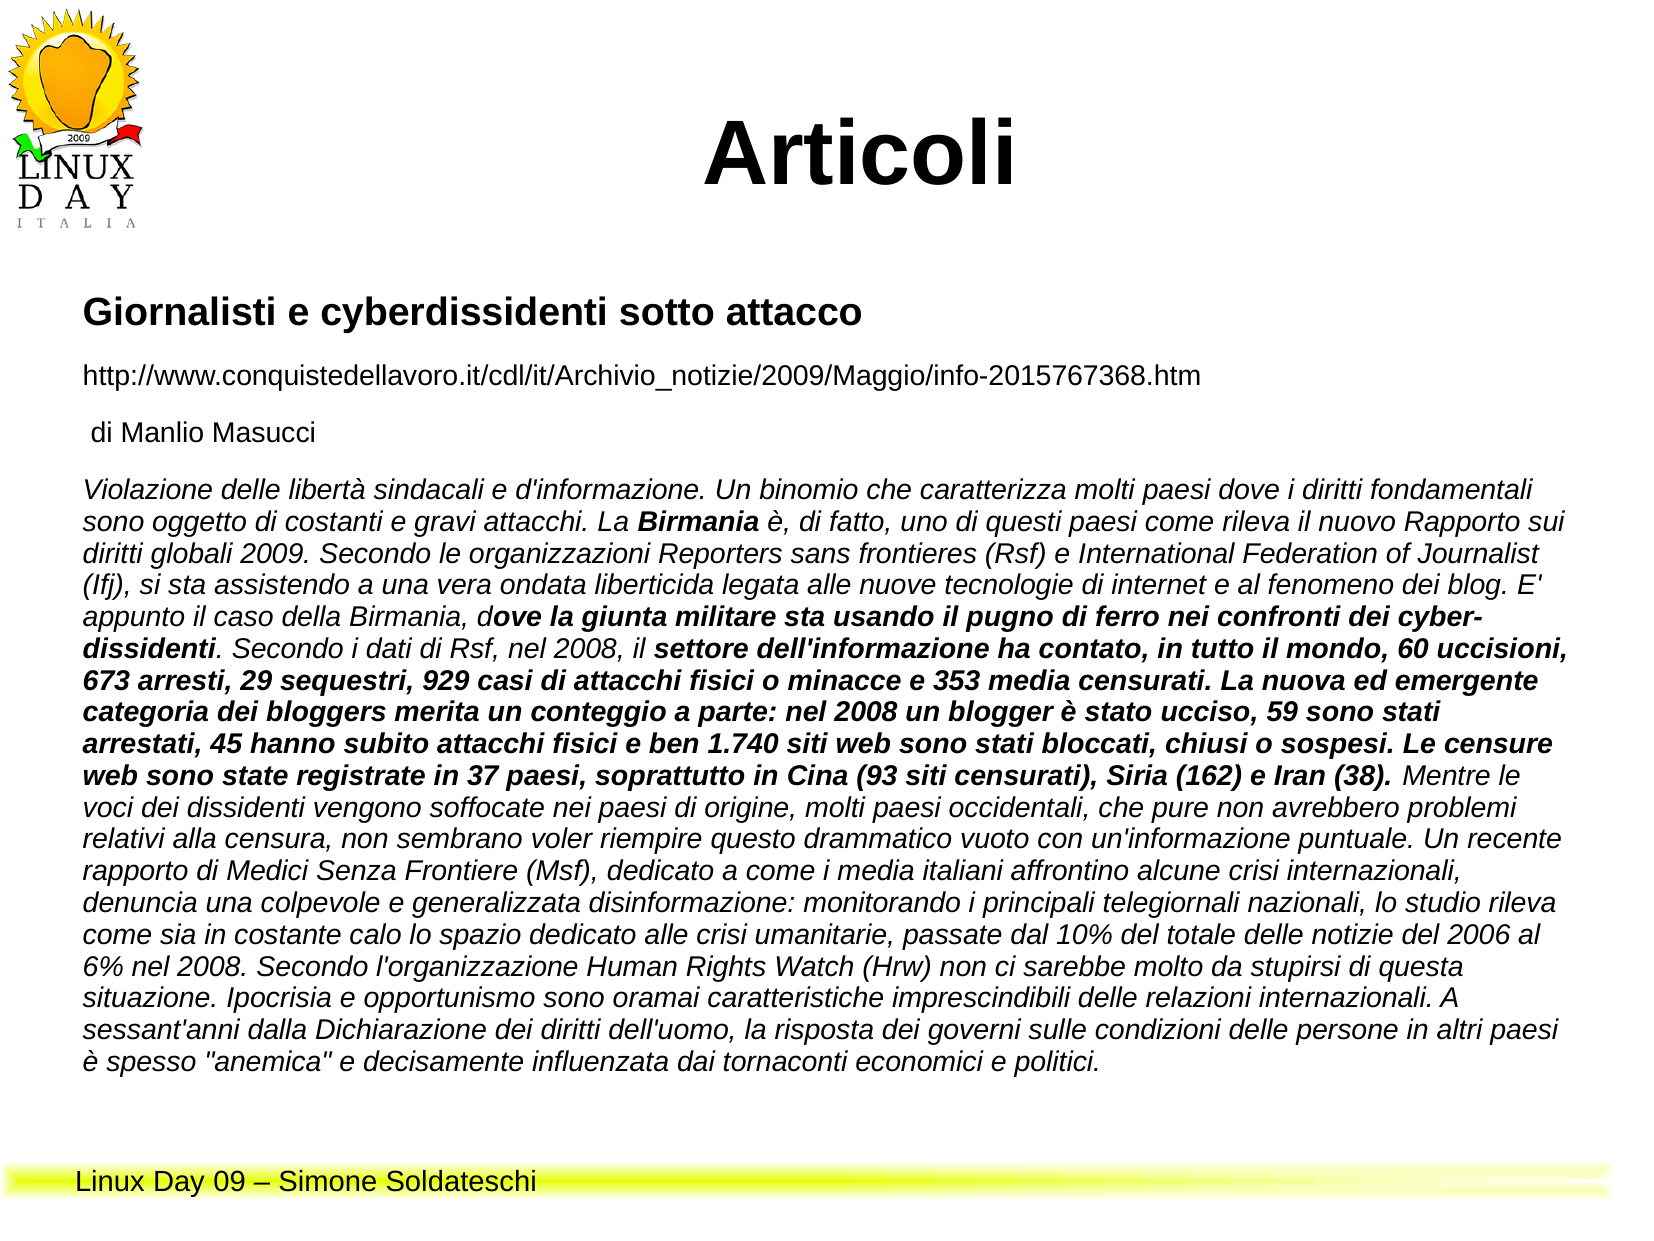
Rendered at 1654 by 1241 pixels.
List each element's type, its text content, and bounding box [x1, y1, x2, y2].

title Articoli [150, 56, 1571, 250]
list Giornalisti e cyberdissidenti sotto attacco http://www.conquistedellavoro.it/cdl/it/Archivio_notizie/2009/Maggio/info-2015767368.htm di Manlio Masucci Violazione delle libertà sindacali e d'informazione. Un binomio che caratterizza molti paesi dove i diritti fondamentali sono oggetto di costanti e gravi attacchi. La Birmania è, di fatto, uno di questi paesi come rileva il nuovo Rapporto sui diritti globali 2009. Secondo le organizzazioni Reporters sans frontieres (Rsf) e International Federation of Journalist (Ifj), si sta assistendo a una vera ondata liberticida legata alle nuove tecnologie di internet e al fenomeno dei blog. E' appunto il caso della Birmania, dove la giunta militare sta usando il pugno di ferro nei confronti dei cyber-dissidenti. Secondo i dati di Rsf, nel 2008, il settore dell'informazione ha contato, in tutto il mondo, 60 uccisioni, 673 arresti, 29 sequestri, 929 casi di attacchi fisici o minacce e 353 media censurati. La nuova ed emergente categoria dei bloggers merita un conteggio a parte: nel 2008 un blogger è stato ucciso, 59 sono stati arrestati, 45 hanno subito attacchi fisici e ben 1.740 siti web sono stati bloccati, chiusi o sospesi. Le censure web sono state registrate in 37 paesi, soprattutto in Cina (93 siti censurati), Siria (162) e Iran (38). Mentre le voci dei dissidenti vengono soffocate nei paesi di origine, molti paesi occidentali, che pure non avrebbero problemi relativi alla censura, non sembrano voler riempire questo drammatico vuoto con un'informazione puntuale. Un recente rapporto di Medici Senza Frontiere (Msf), dedicato a come i media italiani affrontino alcune crisi internazionali, denuncia una colpevole e generalizzata disinformazione: monitorando i principali telegiornali nazionali, lo studio rileva come sia in costante calo lo spazio dedicato alle crisi umanitarie, passate dal 10% del totale delle notizie del 2006 al 6% nel 2008. Secondo l'organizzazione Human Rights Watch (Hrw) non ci sarebbe molto da stupirsi di questa situazione. Ipocrisia e opportunismo sono oramai caratteristiche imprescindibili delle relazioni internazionali. A sessant'anni dalla Dichiarazione dei diritti dell'uomo, la risposta dei governi sulle condizioni delle persone in altri paesi è spesso "anemica" e decisamente influenzata dai tornaconti economici e politici. [82, 290, 1571, 1109]
picture [0, 0, 151, 235]
